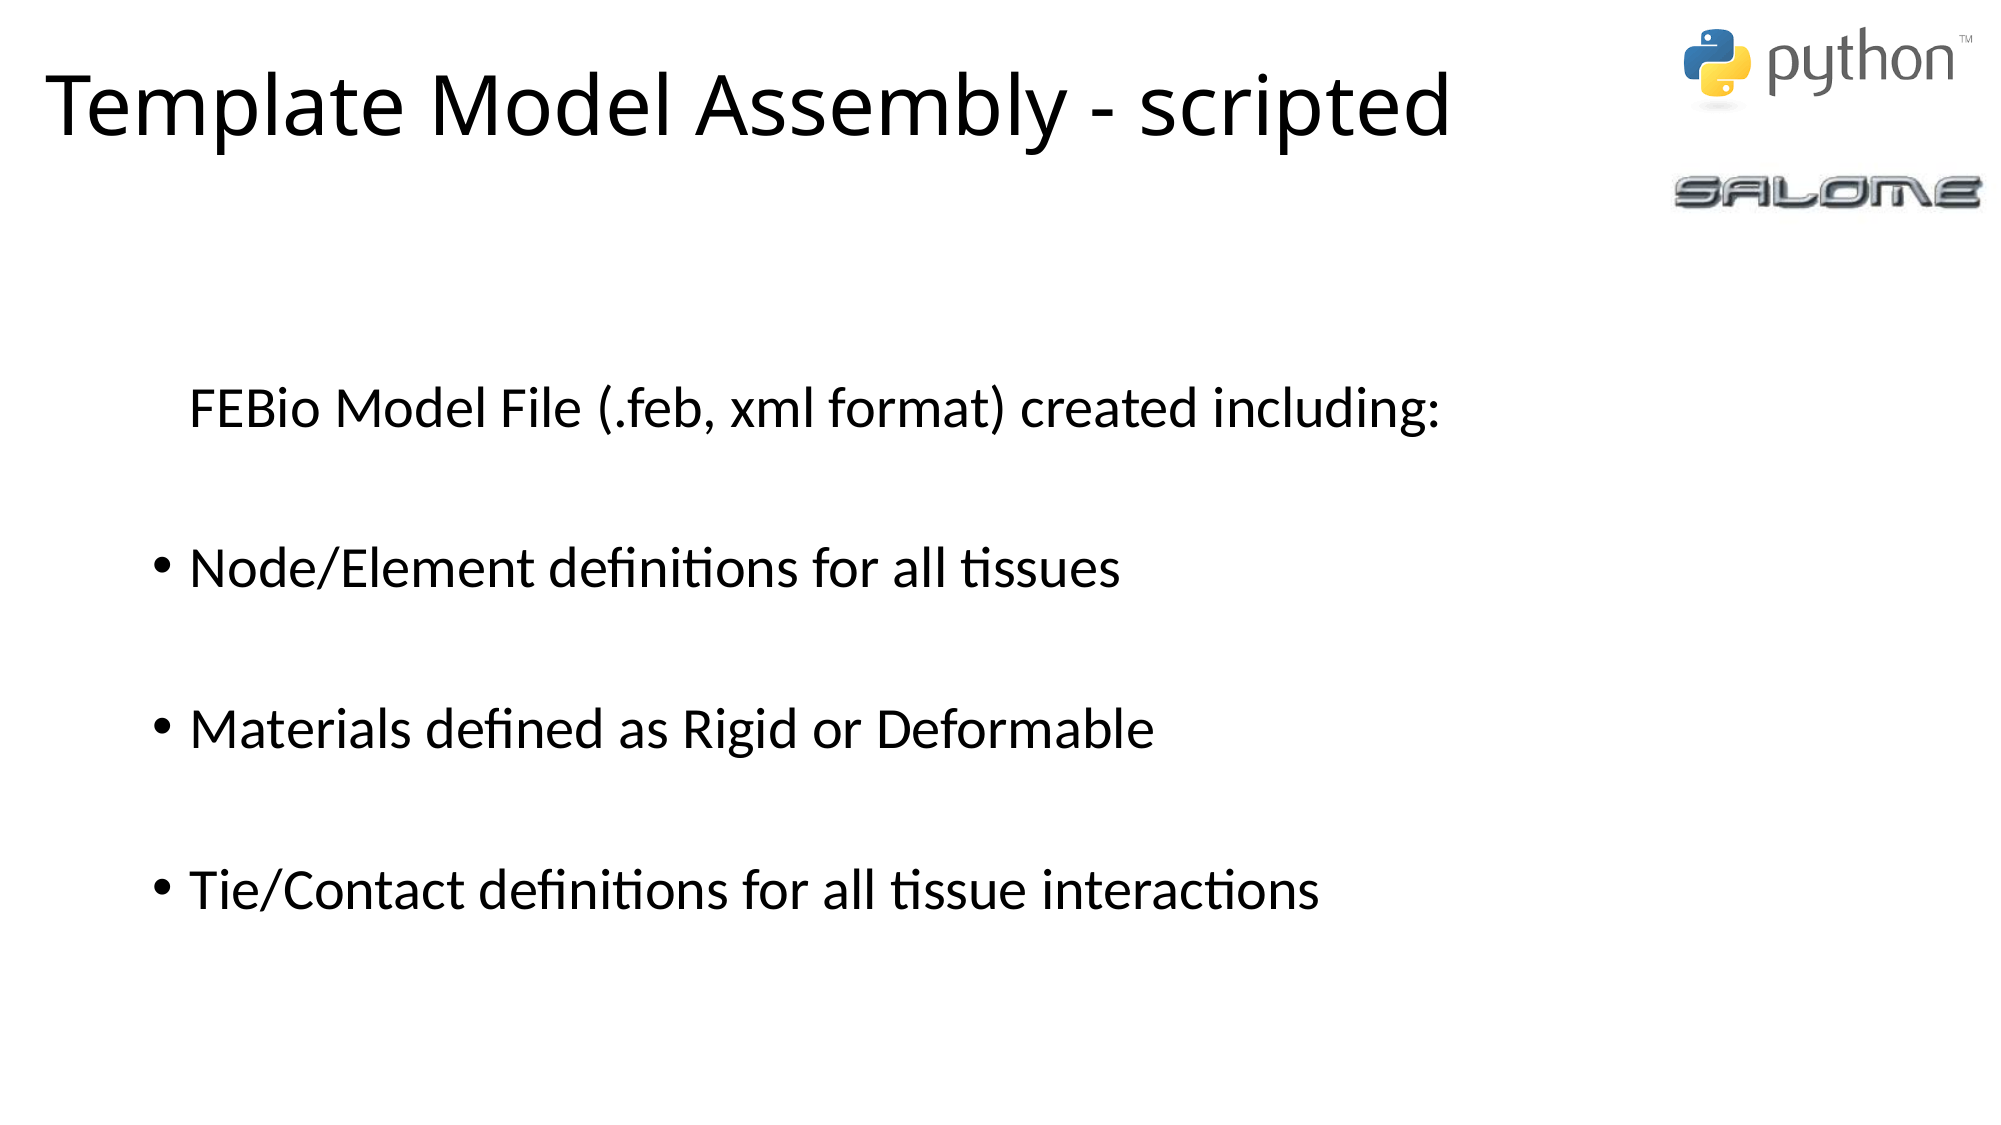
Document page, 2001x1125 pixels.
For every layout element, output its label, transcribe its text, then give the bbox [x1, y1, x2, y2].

picture [1635, 9, 2000, 284]
list FEBio Model File (.feb, xml format) created including: Node/Element definitions for all tissues Materials defined as Rigid or Deformable Tie/Contact definitions for all tissue interactions [137, 291, 1863, 1006]
title Template Model Assembly - scripted [30, 0, 1755, 218]
